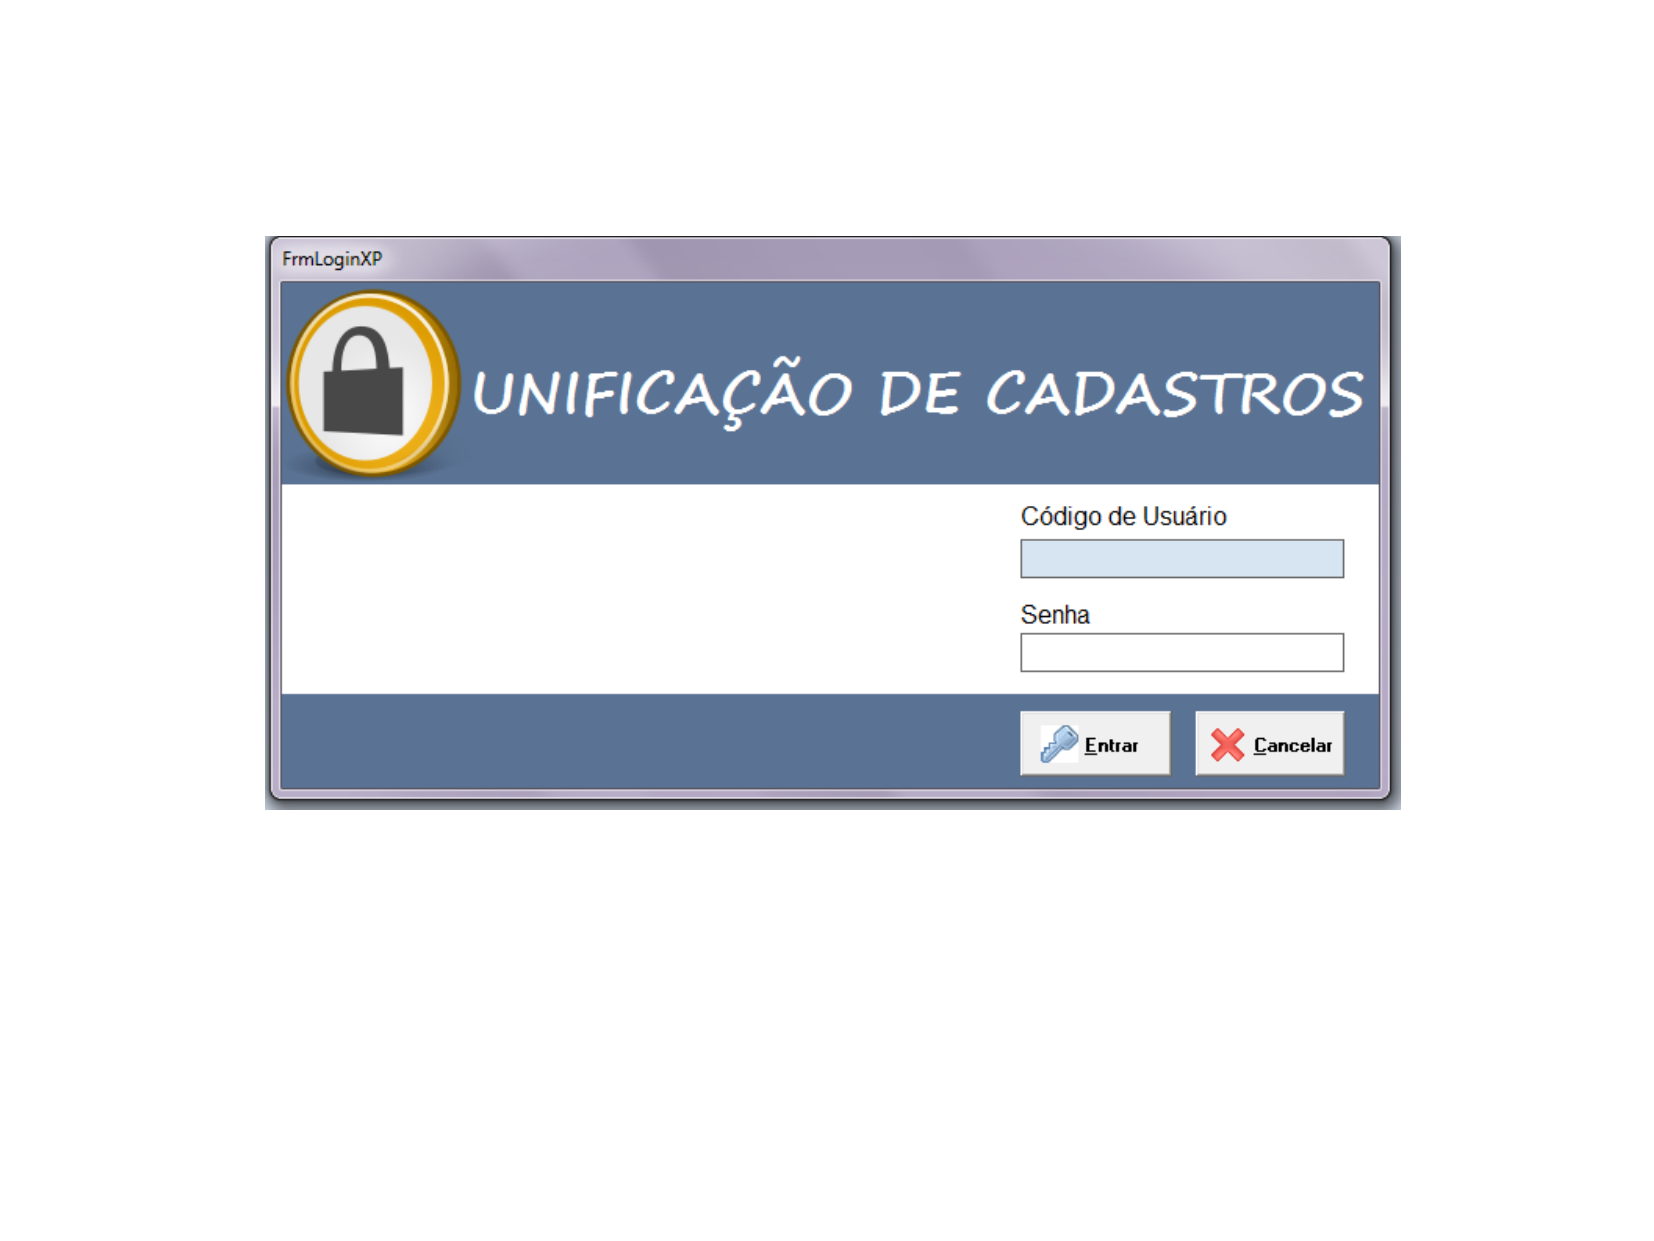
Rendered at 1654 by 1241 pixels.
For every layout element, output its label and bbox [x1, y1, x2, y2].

picture [265, 236, 1401, 810]
